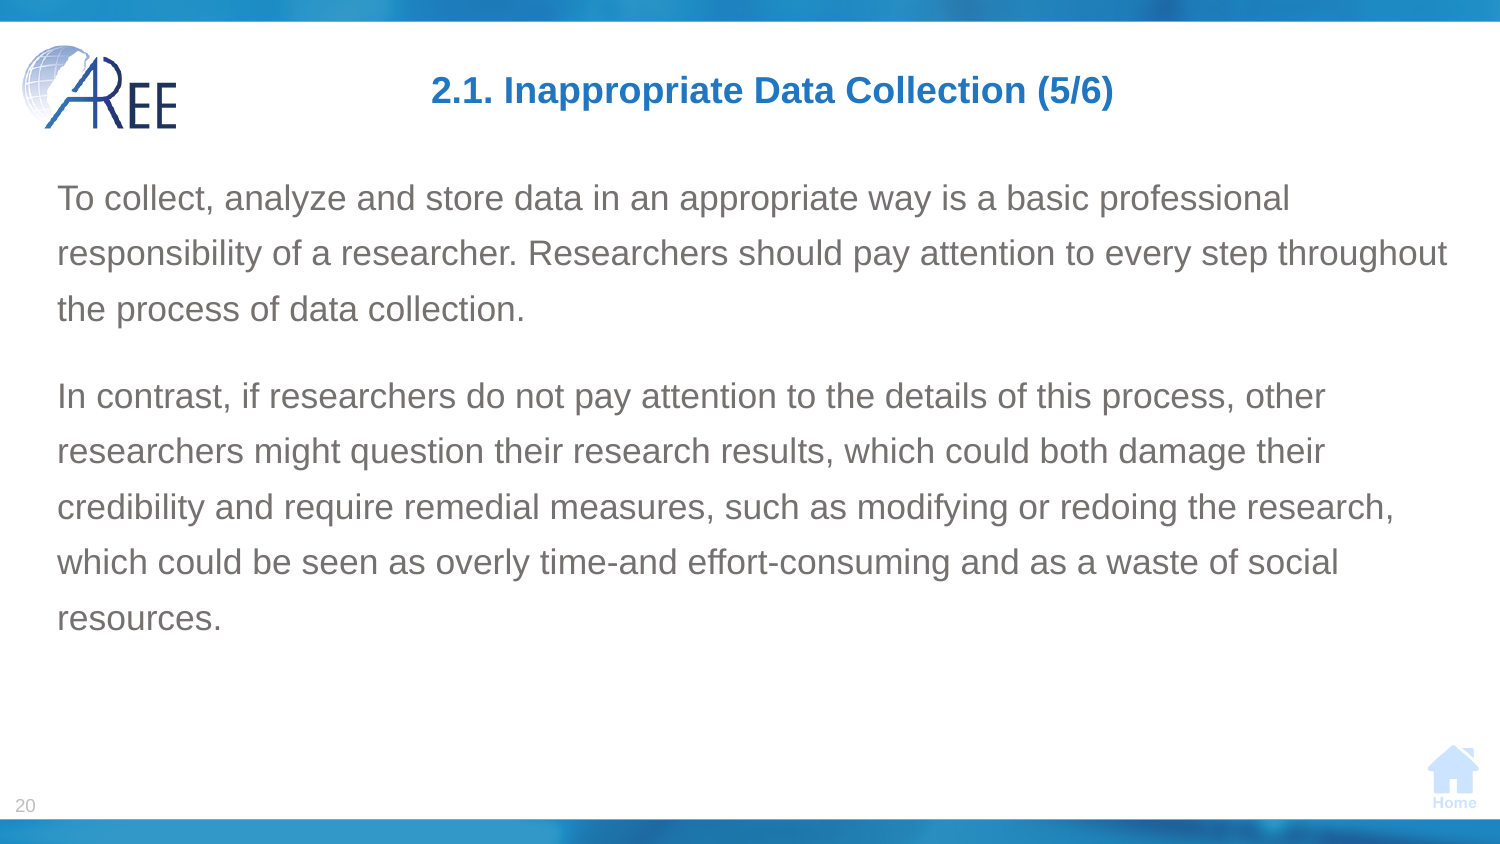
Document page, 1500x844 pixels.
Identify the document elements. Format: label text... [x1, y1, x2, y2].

text_box 20 [0, 782, 338, 827]
title 2.1. Inappropriate Data Collection (5/6) [415, 63, 1466, 155]
list To collect, analyze and store data in an appropriate way is a basic professional responsibility of a researcher. Researchers should pay attention to every step throughout the process of data collection. In contrast, if researchers do not pay attention to the details of this process, other researchers might question their research results, which could both damage their credibility and require remedial measures, such as modifying or redoing the research, which could be seen as overly time-and effort-consuming and as a waste of social resources. [42, 154, 1465, 783]
